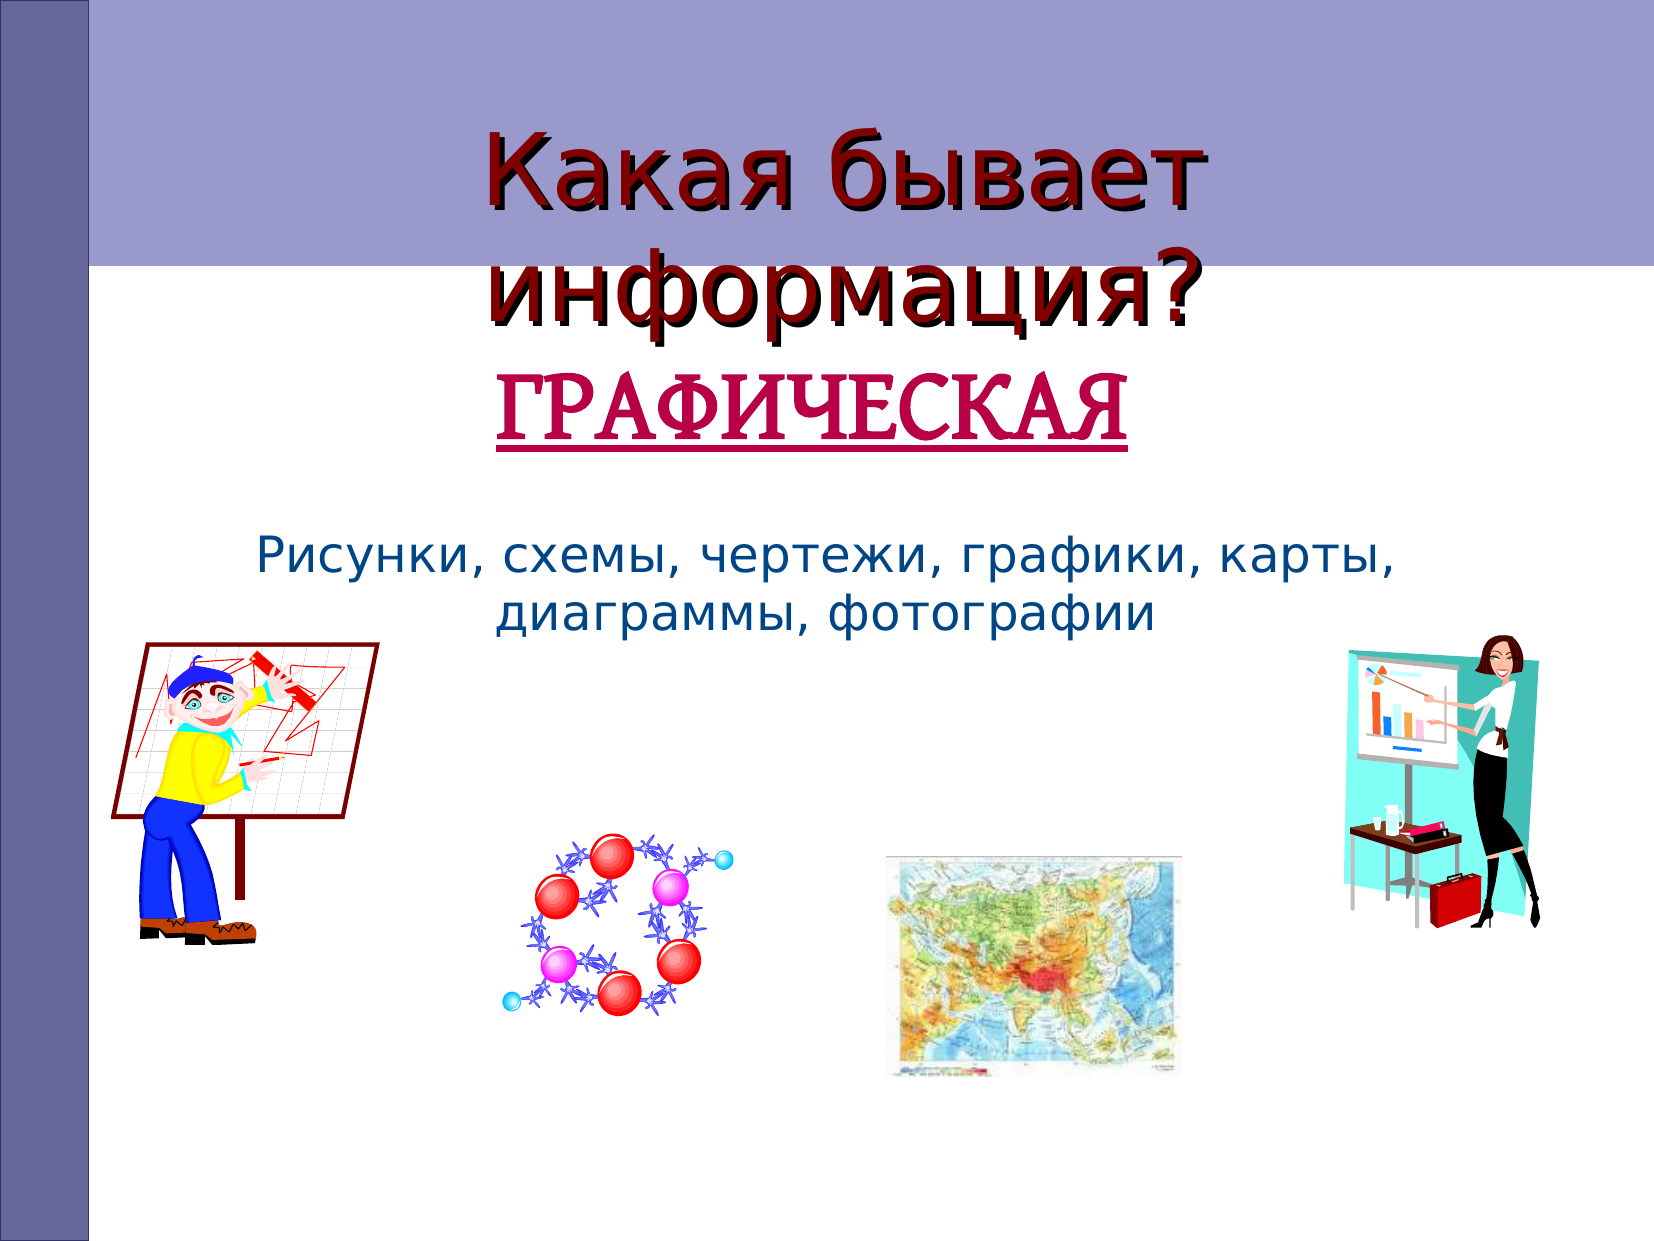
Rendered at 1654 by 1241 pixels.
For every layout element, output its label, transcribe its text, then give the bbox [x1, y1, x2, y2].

picture [501, 826, 739, 1019]
text_box Какая бывает информация? [88, 105, 1600, 237]
text_box ГРАФИЧЕСКАЯ [295, 344, 1329, 473]
picture [886, 856, 1182, 1077]
picture [1328, 620, 1556, 944]
picture [110, 637, 384, 945]
text_box Рисунки, схемы, чертежи, графики, карты, диаграммы, фотографии [88, 518, 1564, 650]
